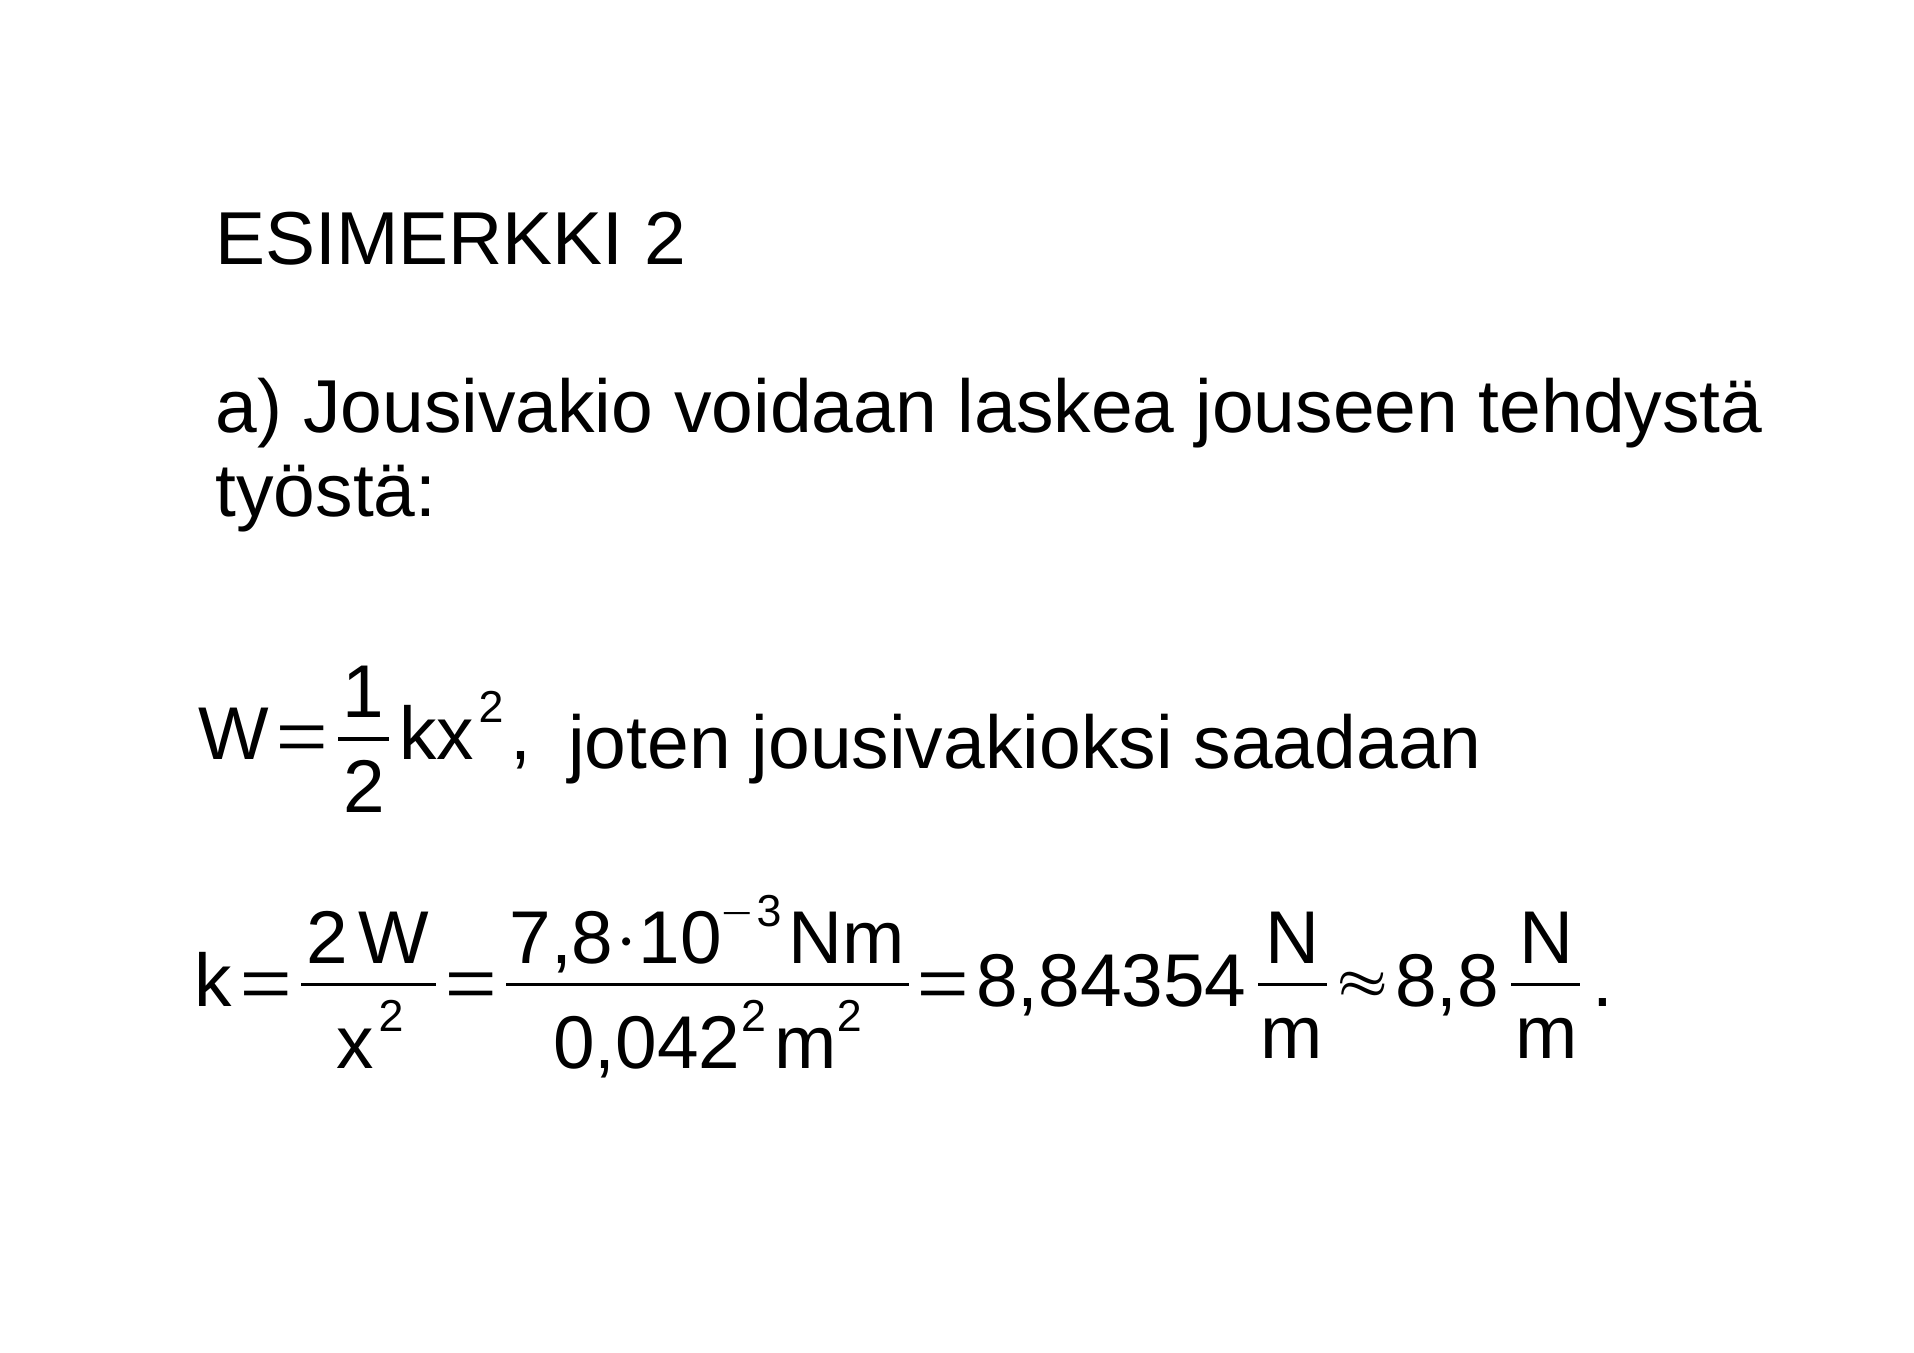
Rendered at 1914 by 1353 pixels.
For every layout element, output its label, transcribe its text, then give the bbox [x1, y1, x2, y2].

chart [187, 885, 1619, 1085]
chart [188, 649, 538, 828]
text_box ESIMERKKI 2 a) Jousivakio voidaan laskea jouseen tehdystä työstä: joten jousivakioksi saadaan [200, 188, 1778, 960]
